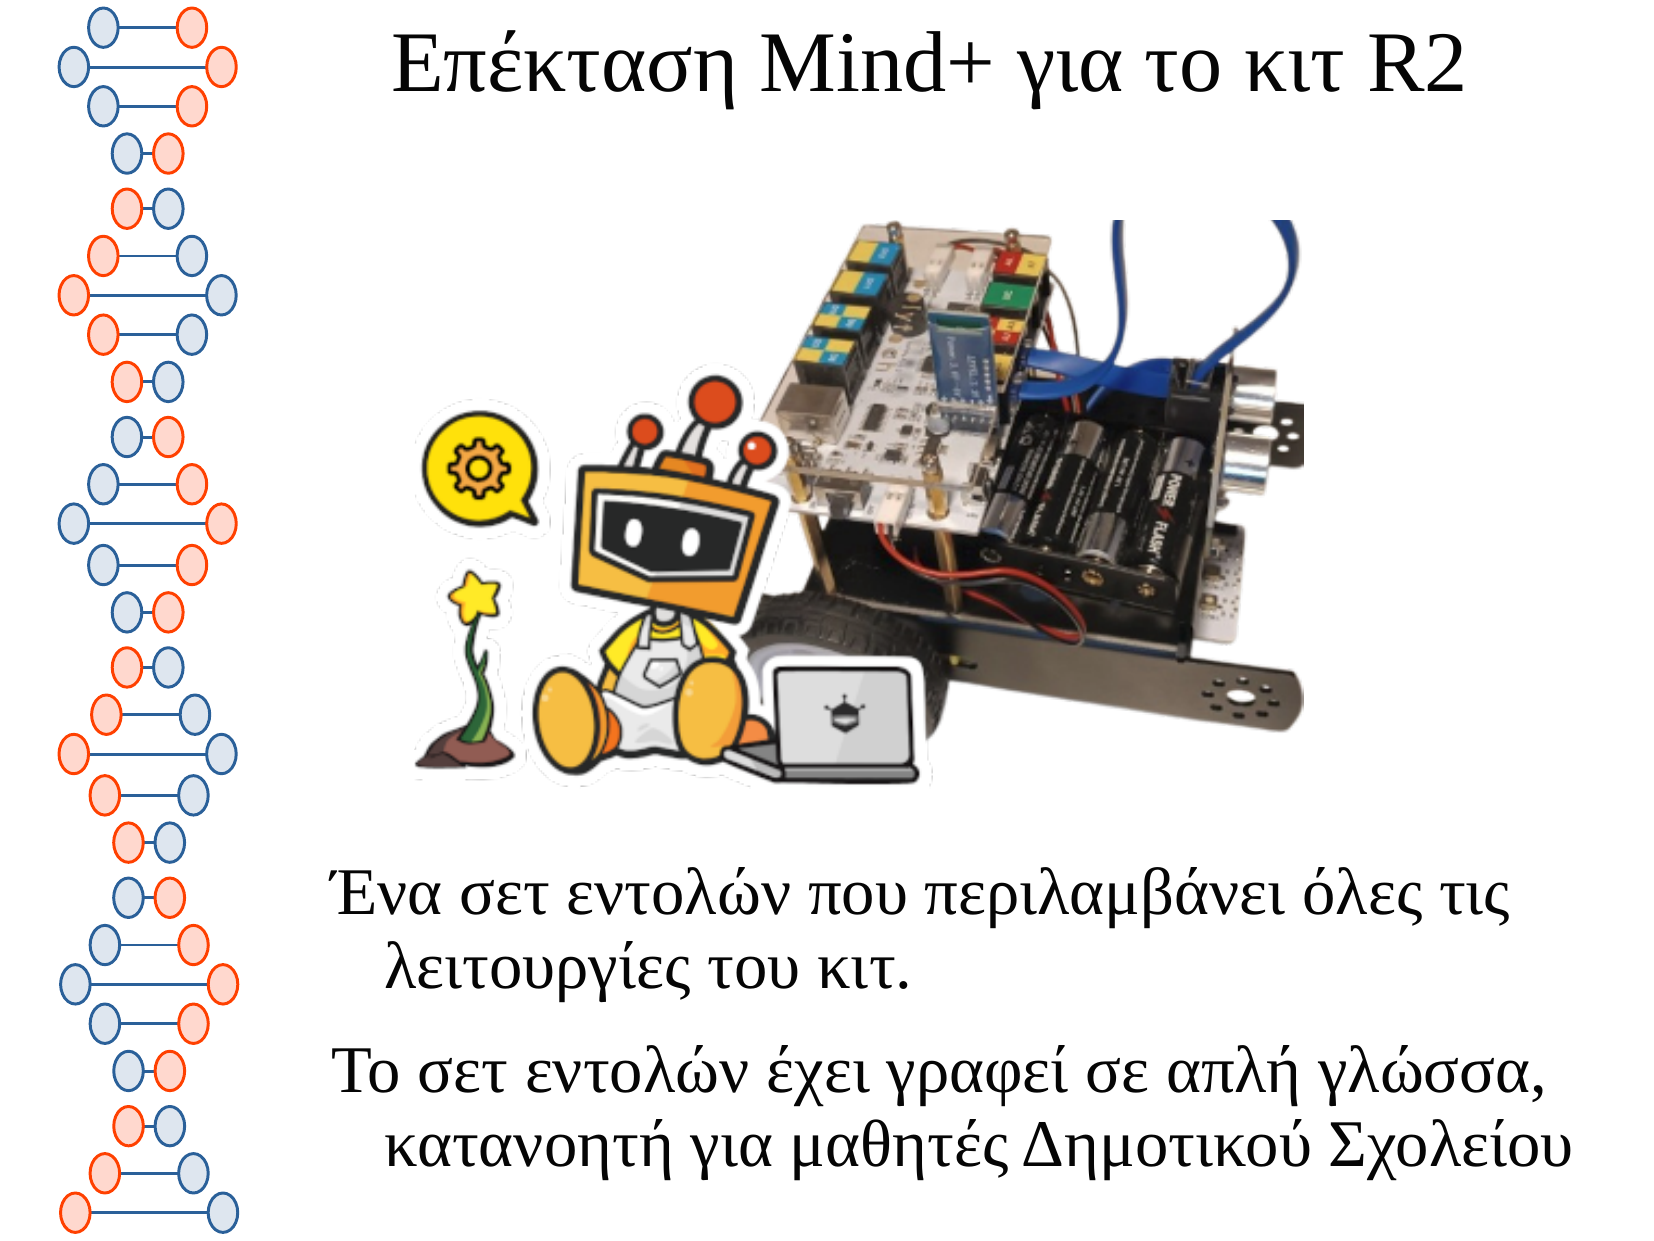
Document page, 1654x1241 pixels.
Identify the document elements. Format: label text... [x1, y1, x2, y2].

title Επέκταση Mind+ για το κιτ R2 [275, 15, 1585, 111]
picture [414, 220, 1304, 789]
list Ένα σετ εντολών που περιλαμβάνει όλες τις λειτουργίες του κιτ. Το σετ εντολών έχει γραφεί σε απλή γλώσσα, κατανοητή για μαθητές Δημοτικού Σχολείου [242, 855, 1596, 1182]
